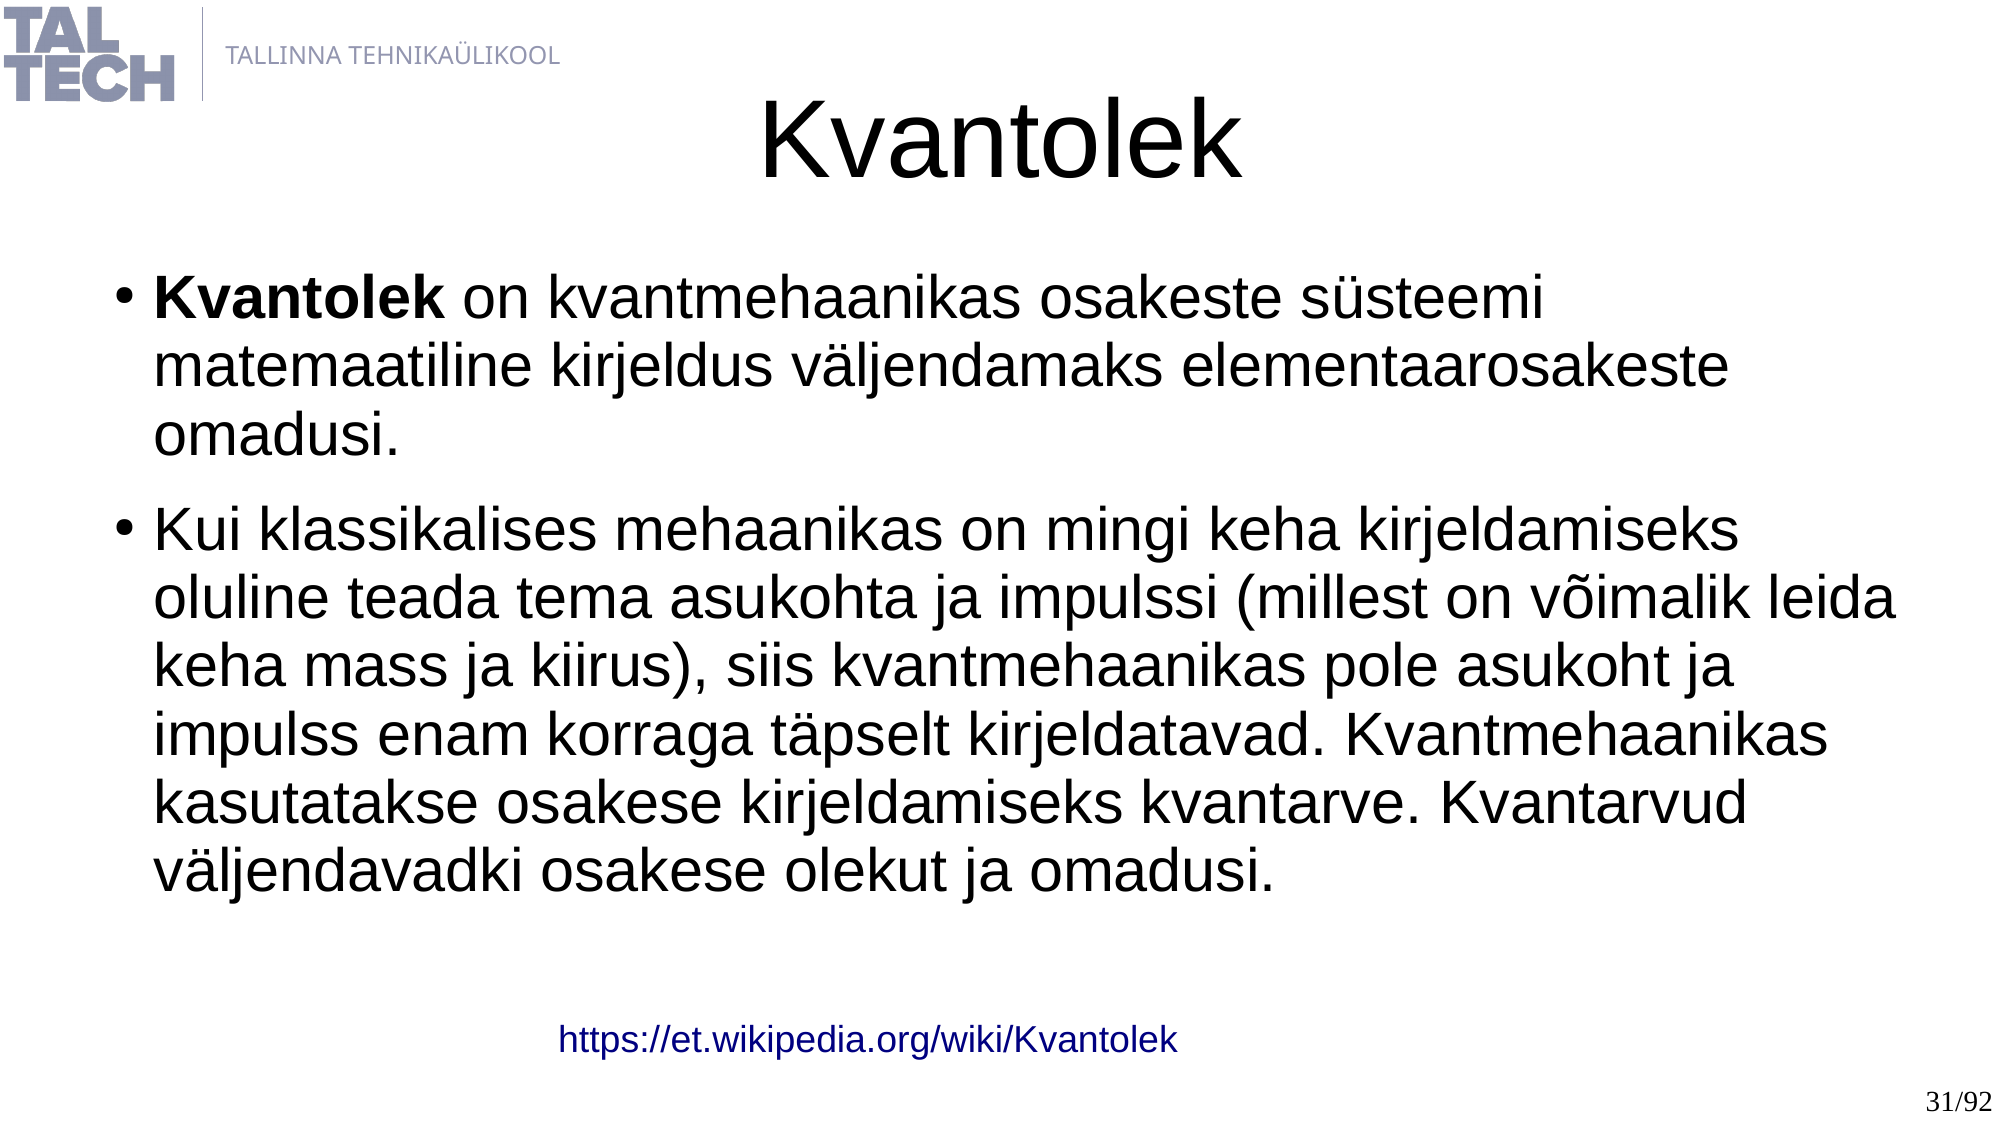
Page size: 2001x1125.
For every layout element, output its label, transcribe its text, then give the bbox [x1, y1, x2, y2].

title Kvantolek [99, 44, 1901, 233]
picture [0, 0, 178, 107]
text_box https://et.wikipedia.org/wiki/Kvantolek [543, 1011, 1193, 1069]
list Kvantolek on kvantmehaanikas osakeste süsteemi matemaatiline kirjeldus väljendamaks elementaarosakeste omadusi. Kui klassikalises mehaanikas on mingi keha kirjeldamiseks oluline teada tema asukohta ja impulssi (millest on võimalik leida keha mass ja kiirus), siis kvantmehaanikas pole asukoht ja impulss enam korraga täpselt kirjeldatavad. Kvantmehaanikas kasutatakse osakese kirjeldamiseks kvantarve. Kvantarvud väljendavadki osakese olekut ja omadusi. [99, 263, 1901, 957]
